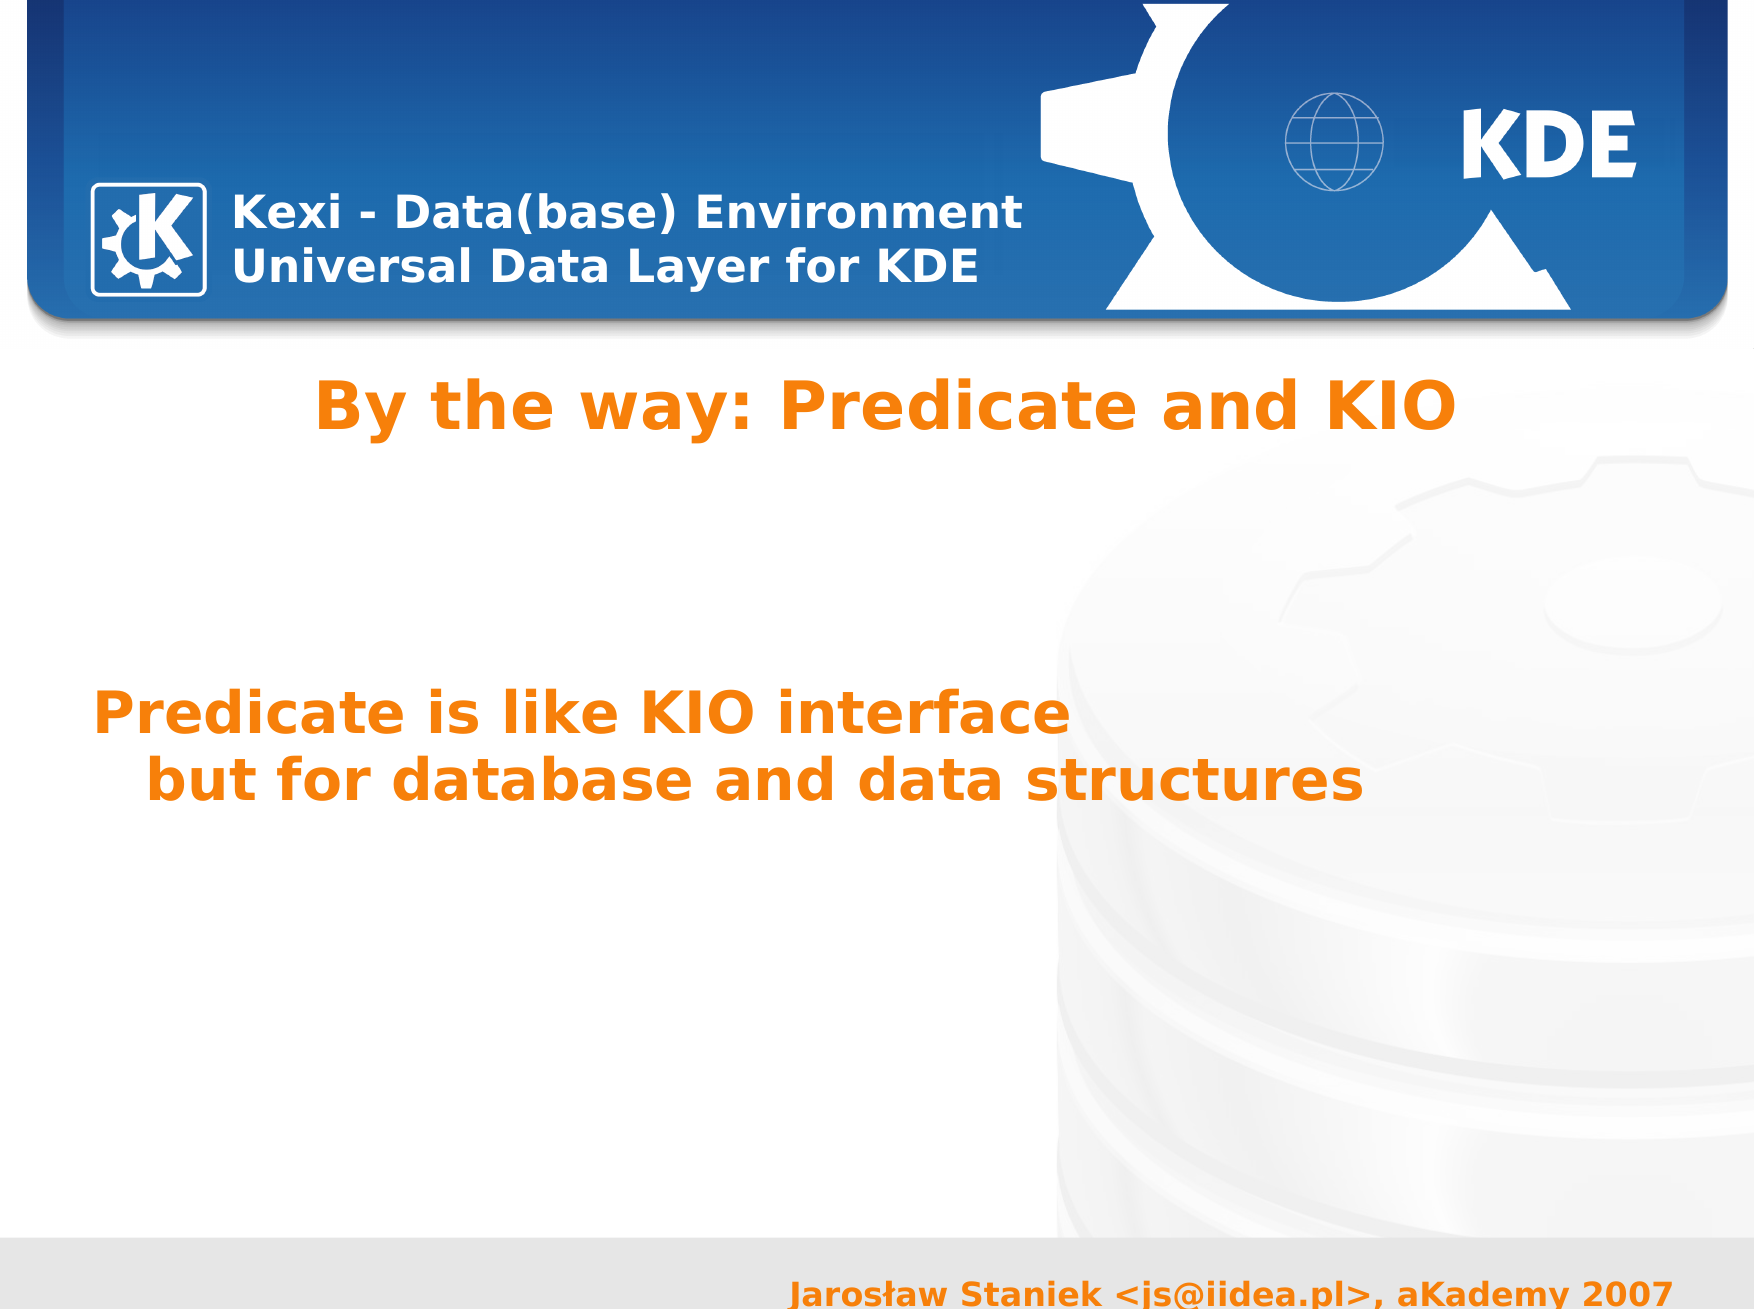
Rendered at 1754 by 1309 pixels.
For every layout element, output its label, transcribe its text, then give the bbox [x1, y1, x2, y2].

title By the way: Predicate and KIO [41, 369, 1731, 445]
picture [0, 0, 1754, 349]
list Predicate is like KIO interface but for database and data structures [75, 679, 1654, 1163]
